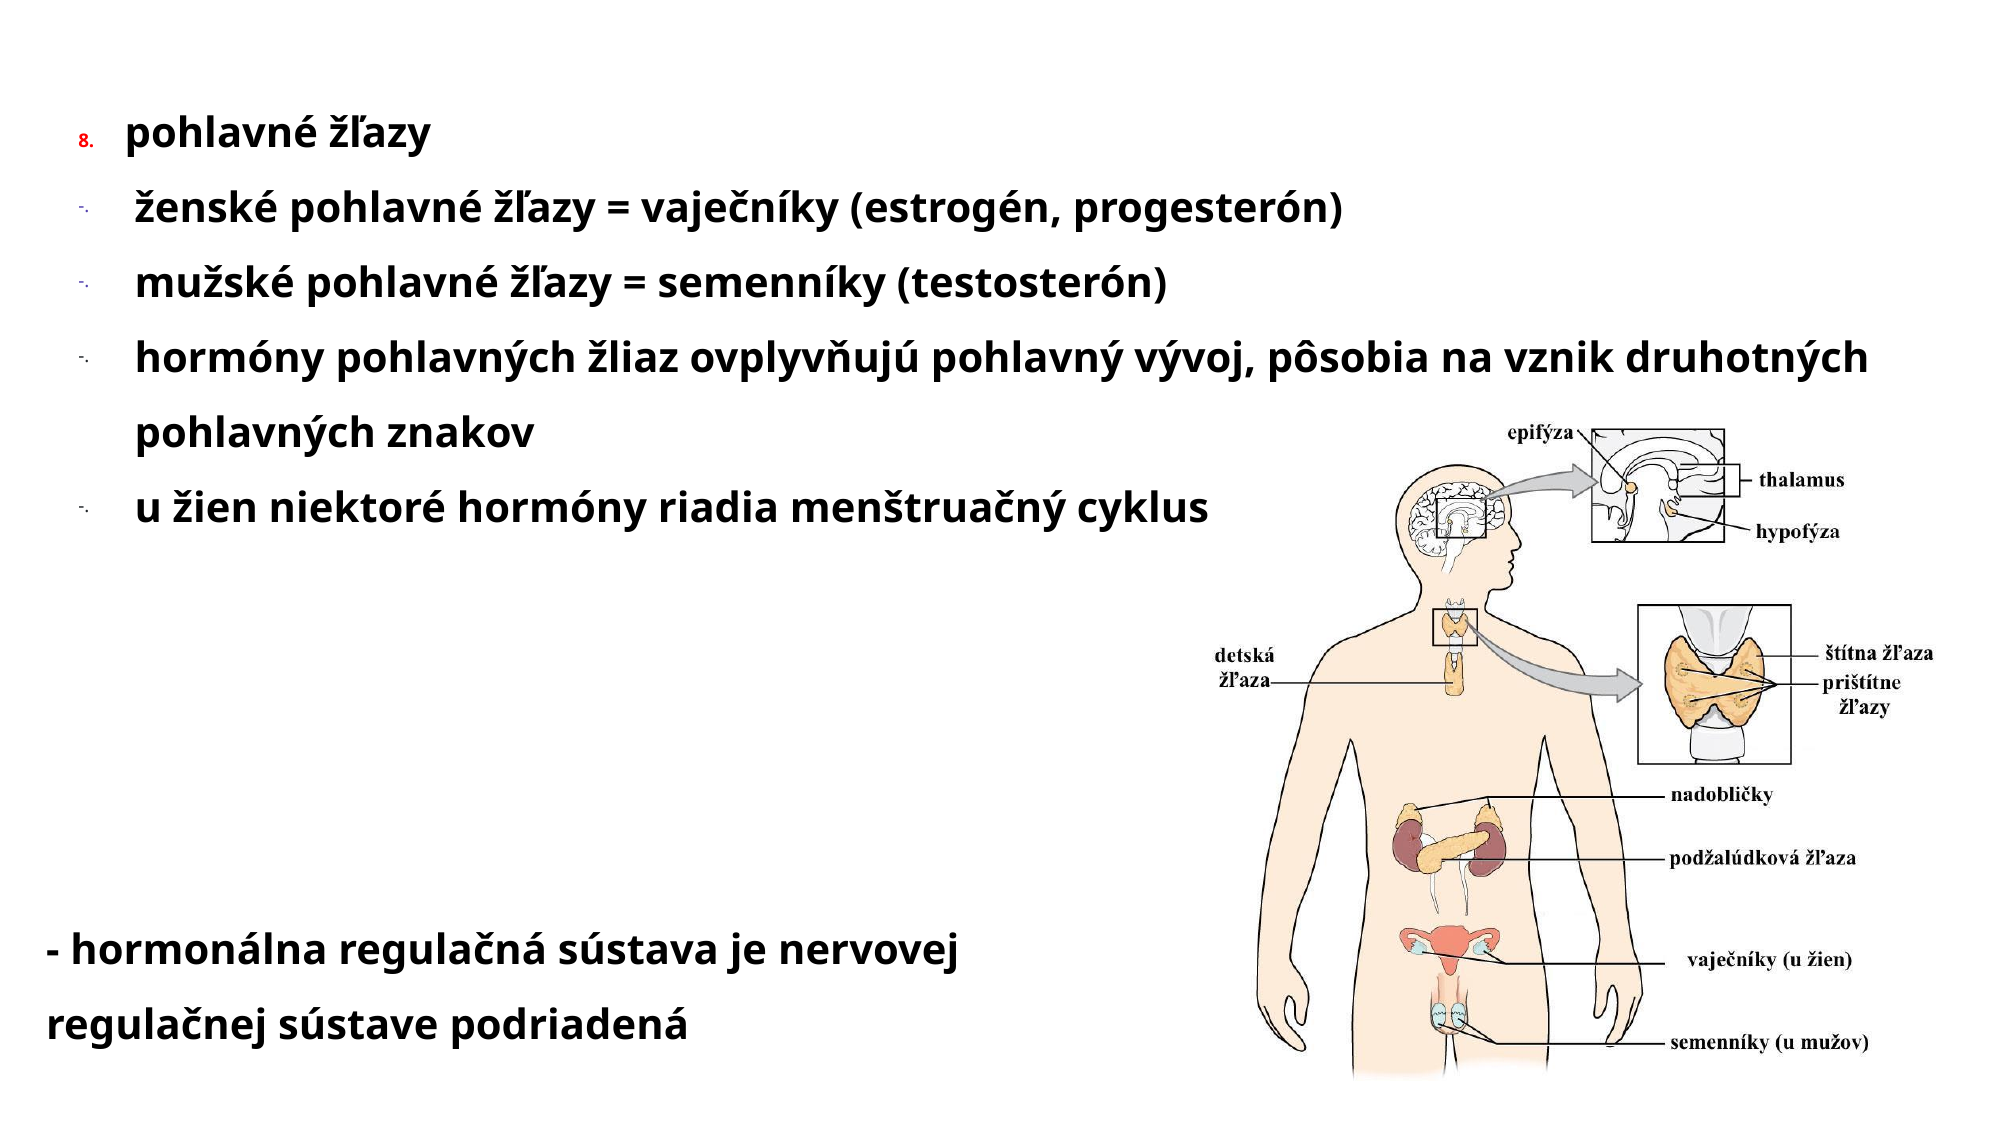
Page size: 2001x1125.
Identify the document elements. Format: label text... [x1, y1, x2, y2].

text_box - hormonálna regulačná sústava je nervovej regulačnej sústave podriadená [31, 890, 1175, 1056]
text_box pohlavné žľazy ženské pohlavné žľazy = vaječníky (estrogén, progesterón) mužské pohlavné žľazy = semenníky (testosterón) hormóny pohlavných žliaz ovplyvňujú pohlavný vývoj, pôsobia na vznik druhotných pohlavných znakov u žien niektoré hormóny riadia menštruačný cyklus [63, 73, 1948, 538]
picture [1212, 421, 1948, 1081]
